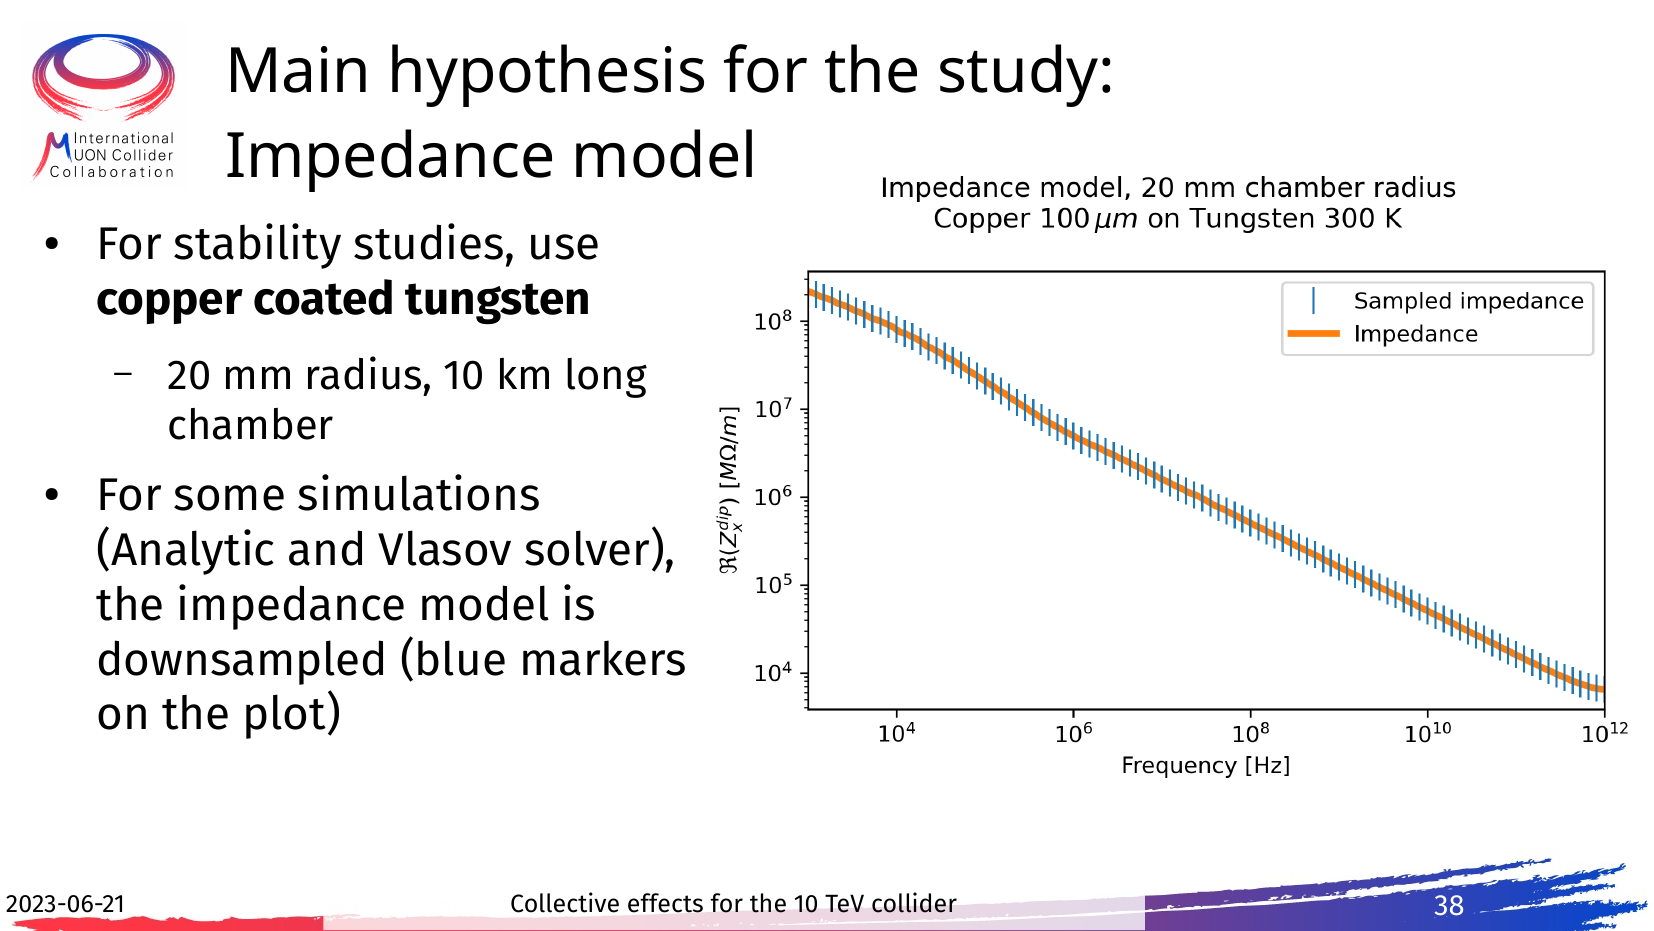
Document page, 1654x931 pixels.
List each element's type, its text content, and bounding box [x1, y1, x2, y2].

title Main hypothesis for the study: Impedance model [225, 25, 1571, 188]
picture [682, 163, 1654, 811]
list For stability studies, use copper coated tungsten 20 mm radius, 10 km long chamber For some simulations (Analytic and Vlasov solver), the impedance model is downsampled (blue markers on the plot) [25, 217, 725, 479]
picture [0, 848, 1654, 931]
picture [21, 21, 188, 189]
